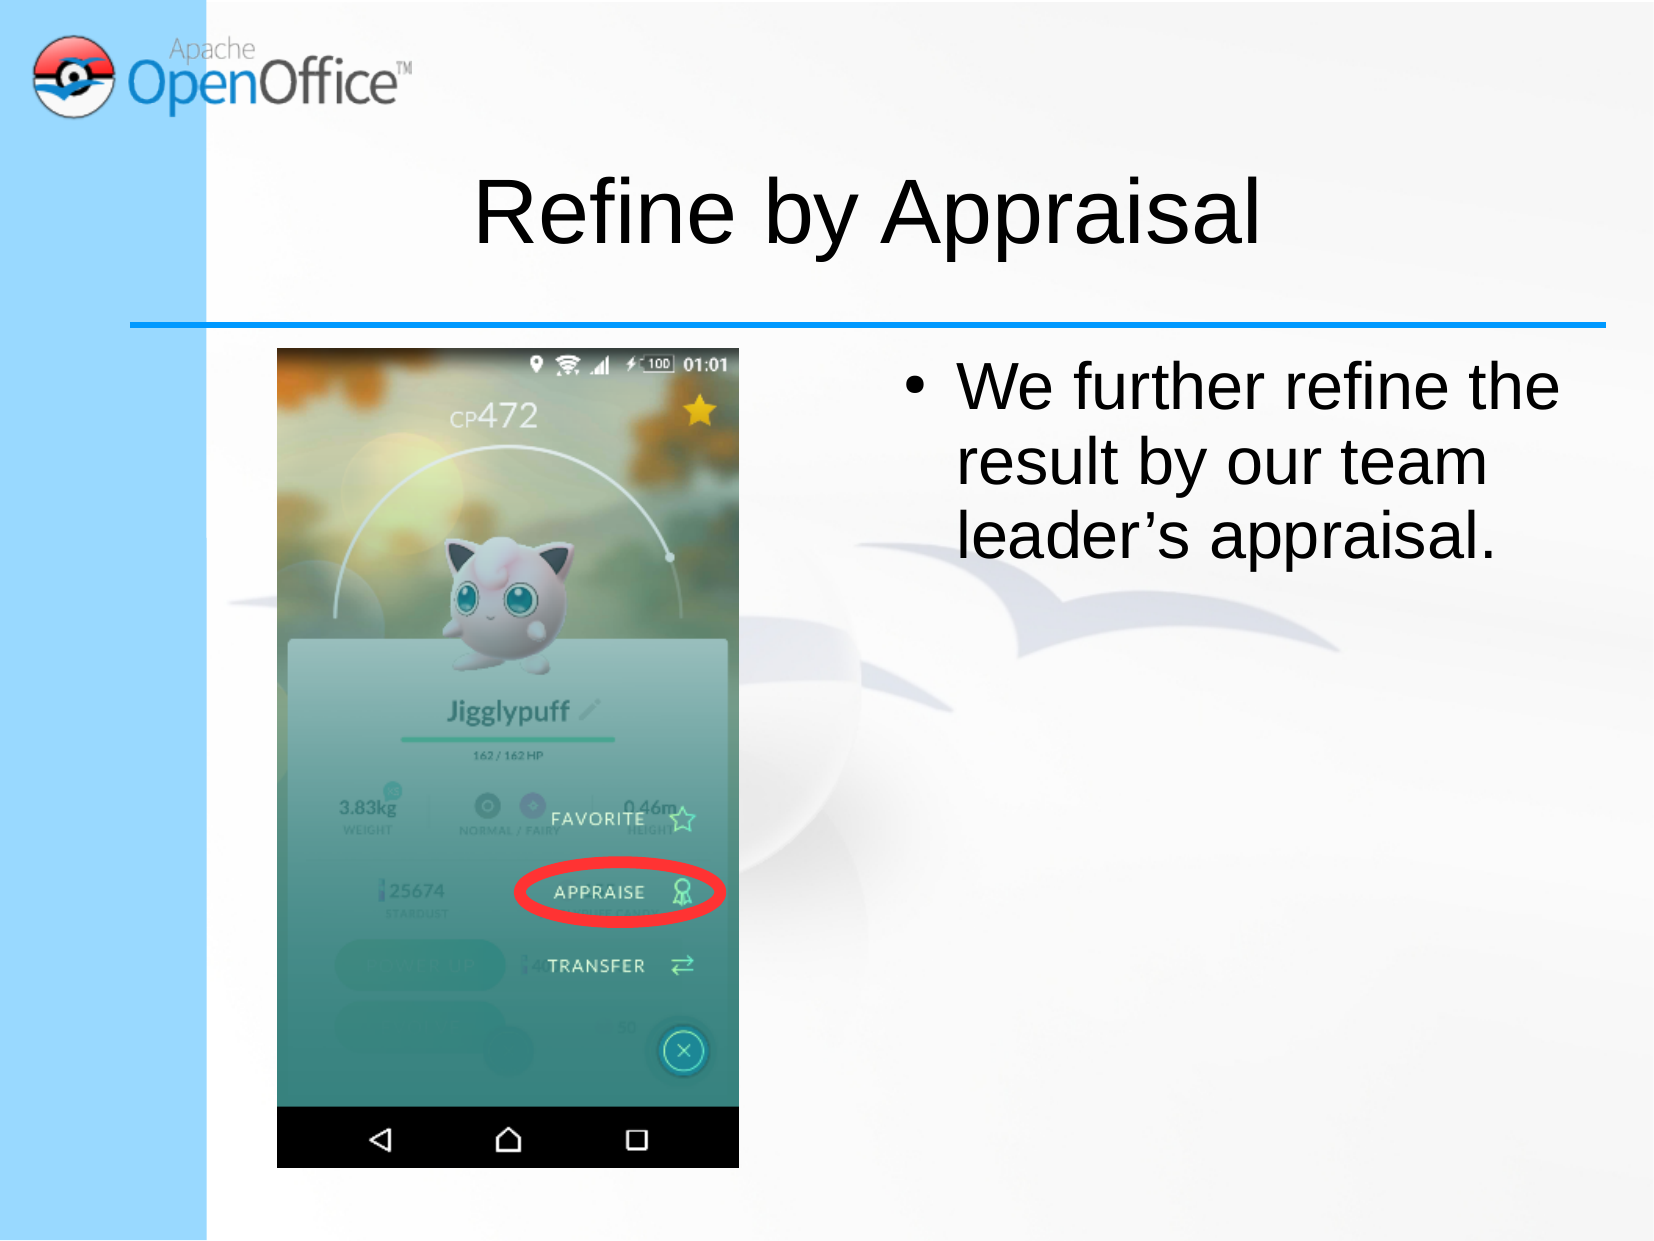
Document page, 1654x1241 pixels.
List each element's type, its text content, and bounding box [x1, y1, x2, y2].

picture [31, 2, 1654, 1241]
title Refine by Appraisal [165, 108, 1571, 316]
list We further refine the result by our team leader’s appraisal. [885, 349, 1572, 1168]
